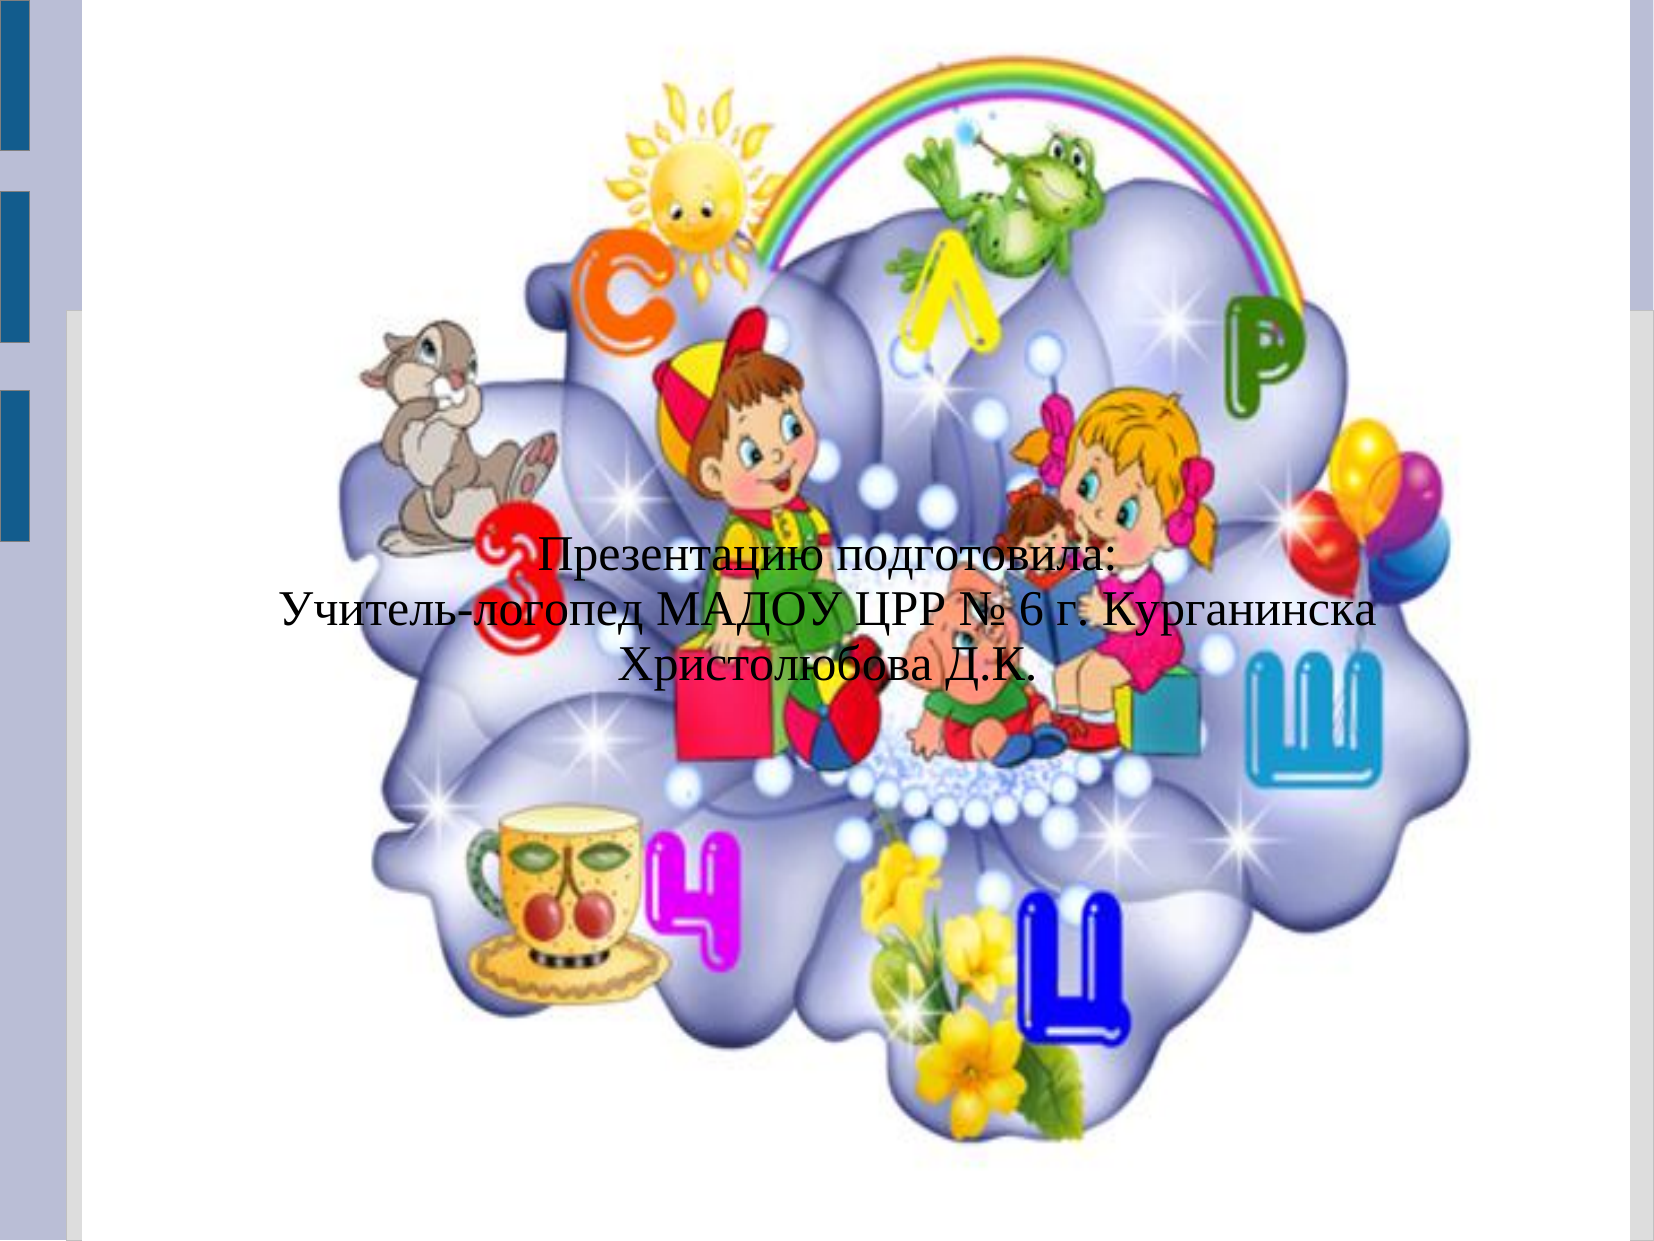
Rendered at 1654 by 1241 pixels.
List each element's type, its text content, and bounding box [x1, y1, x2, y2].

picture [82, 0, 1630, 1241]
subtitle Презентацию подготовила: Учитель-логопед МАДОУ ЦРР № 6 г. Курганинска Христолюбова Д.К. [121, 91, 1534, 1127]
